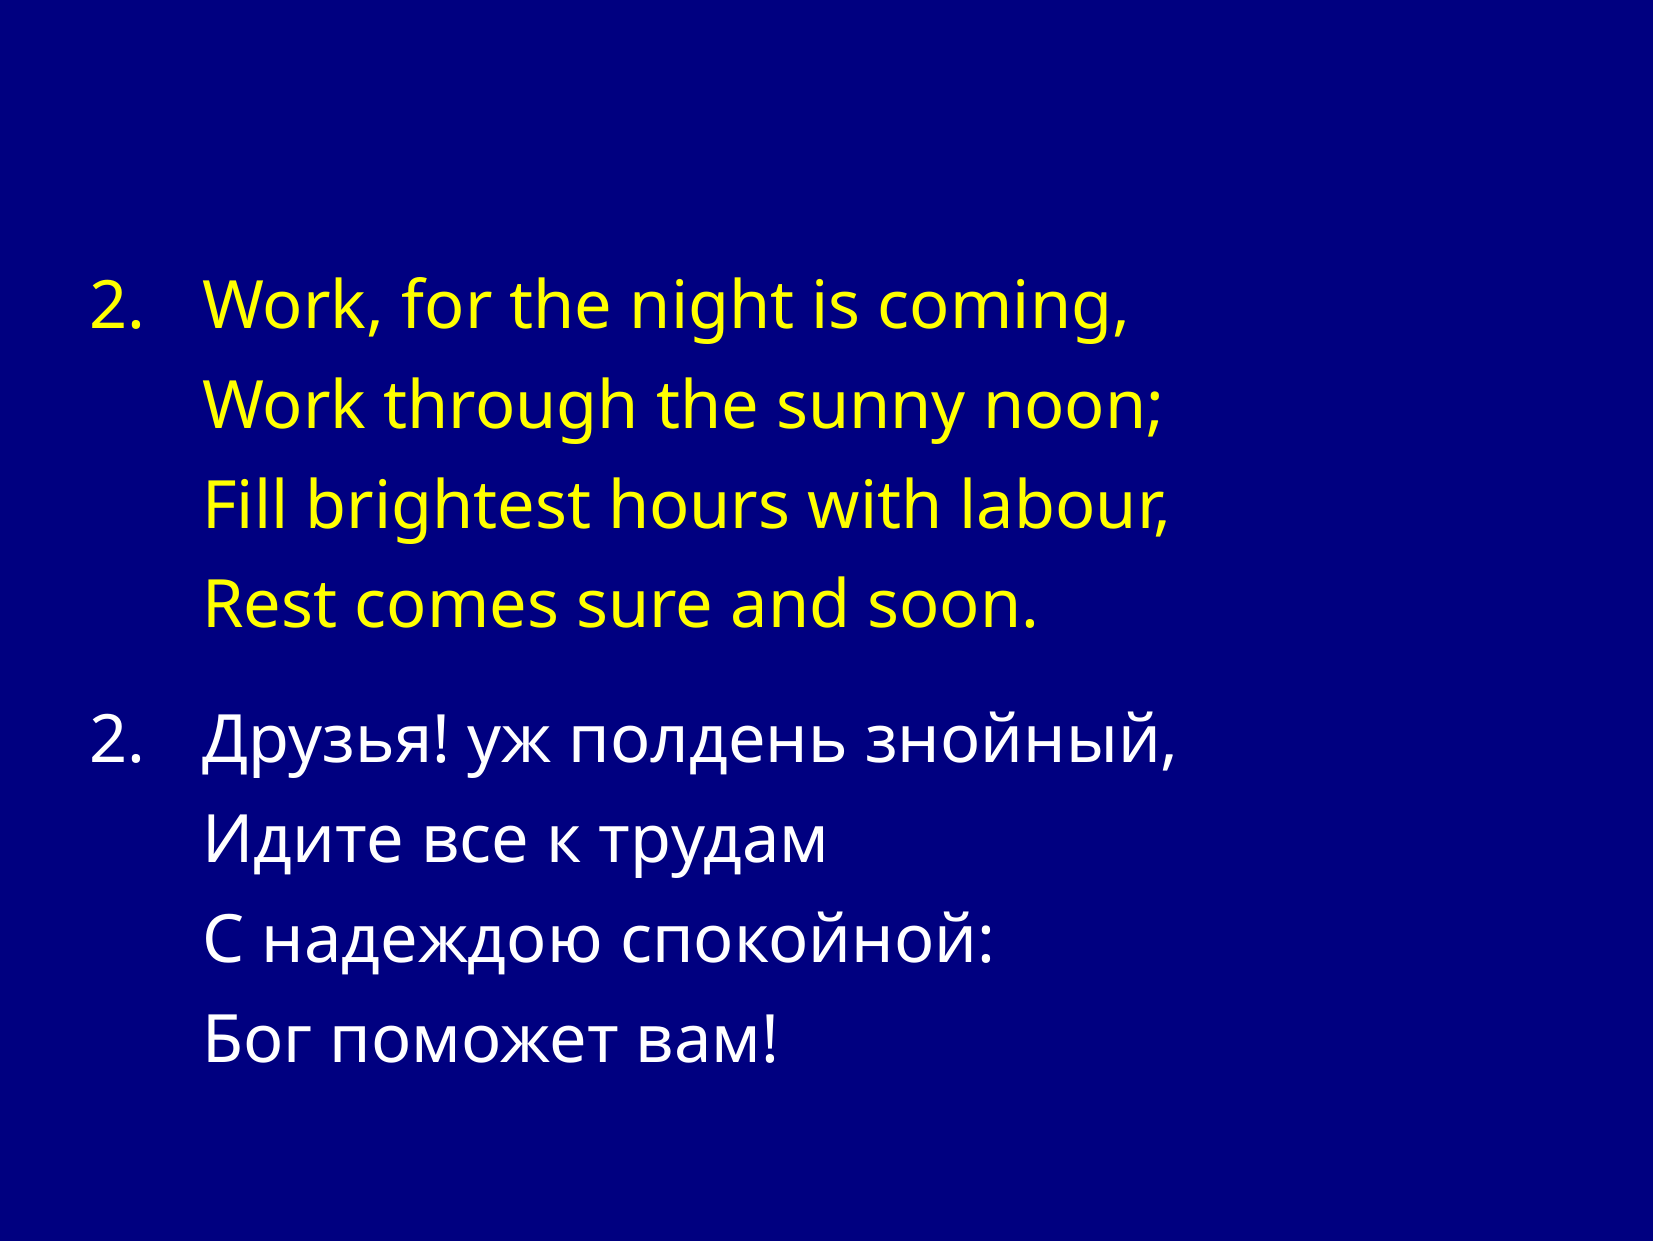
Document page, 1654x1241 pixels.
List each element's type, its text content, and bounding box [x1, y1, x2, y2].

text_box 2. Work, for the night is coming, Work through the sunny noon; Fill brightest hours with labour, Rest comes sure and soon. [75, 150, 1576, 638]
text_box 2. Друзья! уж полдень знойный, Идите все к трудам С надеждою спокойной: Бог поможет вам! [75, 675, 1576, 1163]
